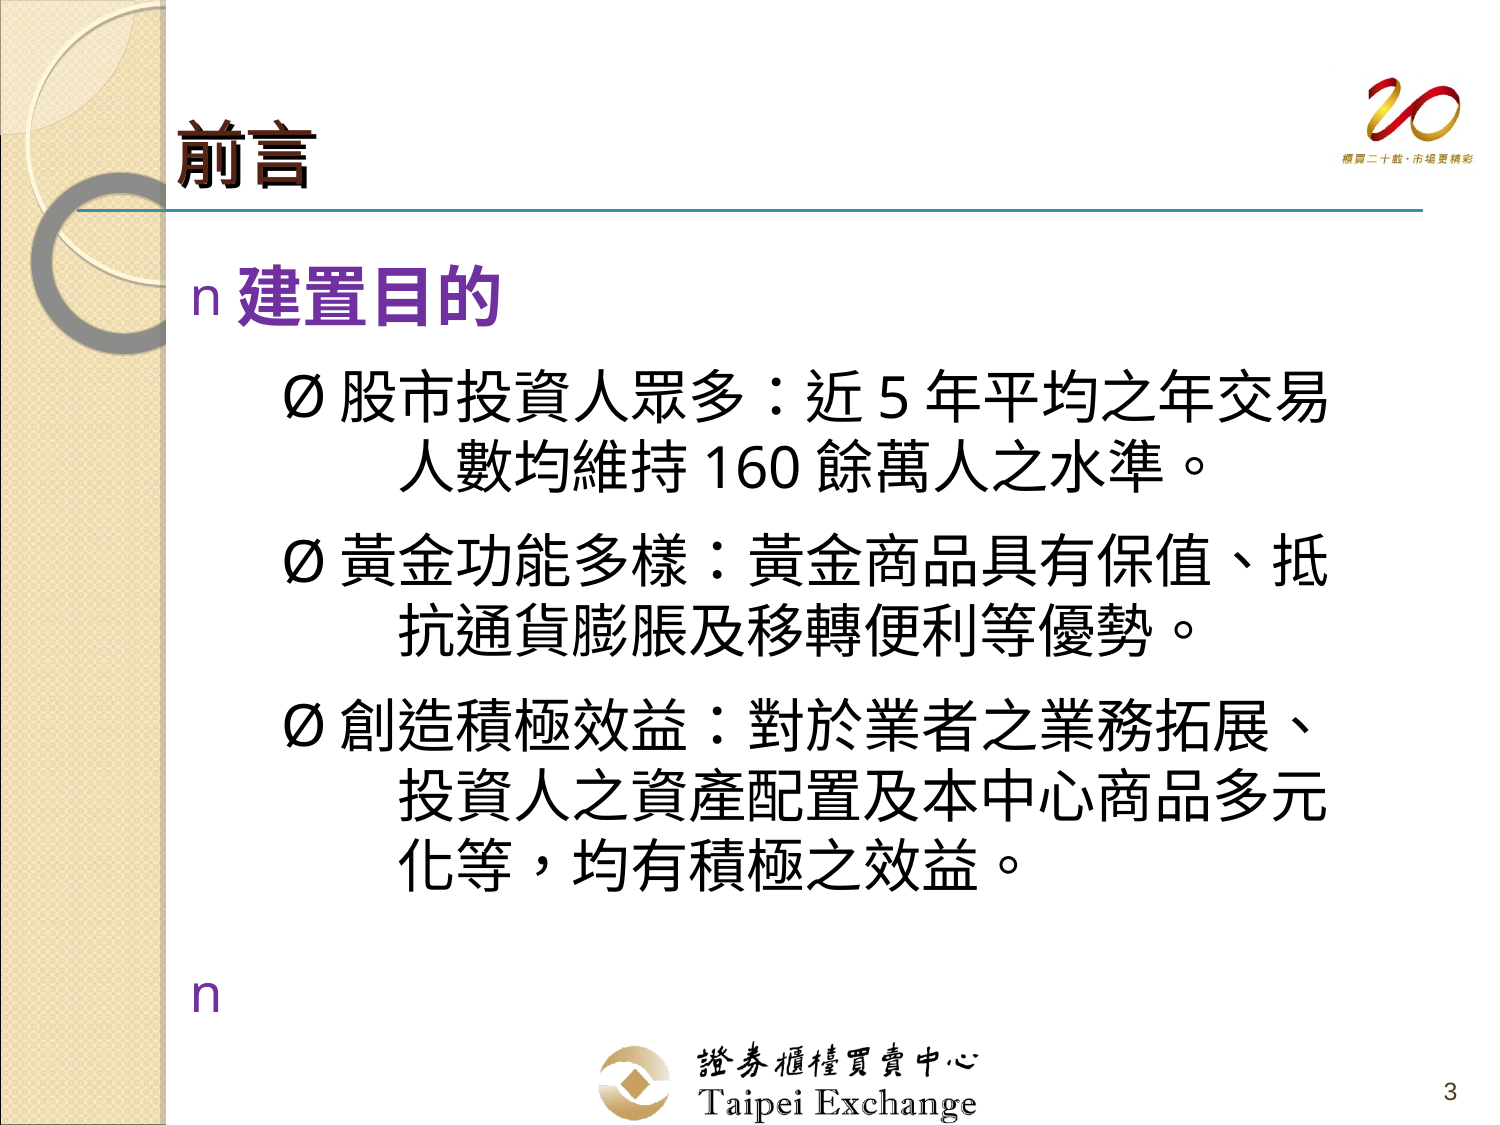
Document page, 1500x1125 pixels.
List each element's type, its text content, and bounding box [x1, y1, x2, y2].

list 建置目的 股市投資人眾多：近5年平均之年交易人數均維持160餘萬人之水準。 黃金功能多樣：黃金商品具有保值、抵抗通貨膨脹及移轉便利等優勢。 創造積極效益：對於業者之業務拓展、投資人之資產配置及本中心商品多元化等，均有積極之效益。 [147, 247, 1388, 1035]
text_box [1413, 1034, 1489, 1113]
title 前言 [159, 42, 1394, 261]
